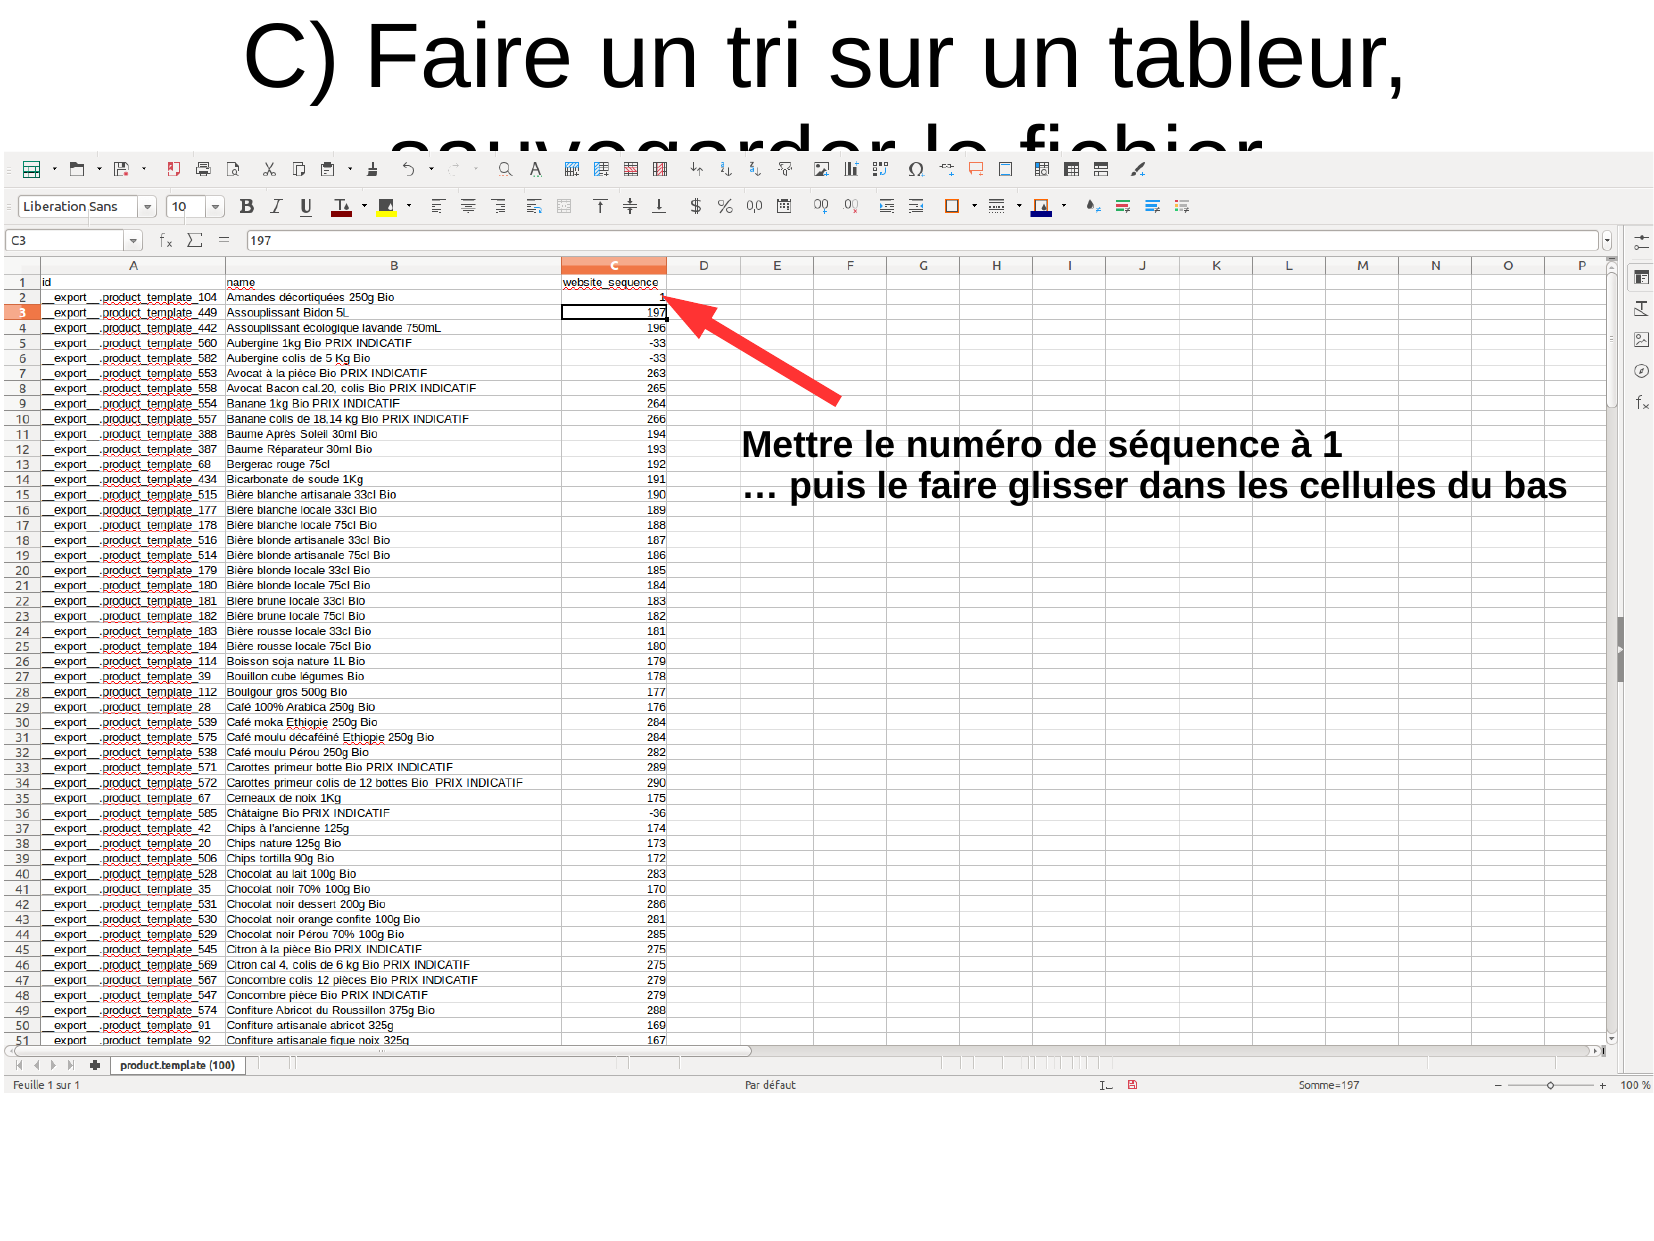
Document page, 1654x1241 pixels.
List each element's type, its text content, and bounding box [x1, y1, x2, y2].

text_box Mettre le numéro de séquence à 1 … puis le faire glisser dans les cellules du bas [726, 415, 1584, 515]
title C) Faire un tri sur un tableur, sauvegarder le fichier [82, 4, 1571, 151]
picture [4, 151, 1654, 1093]
